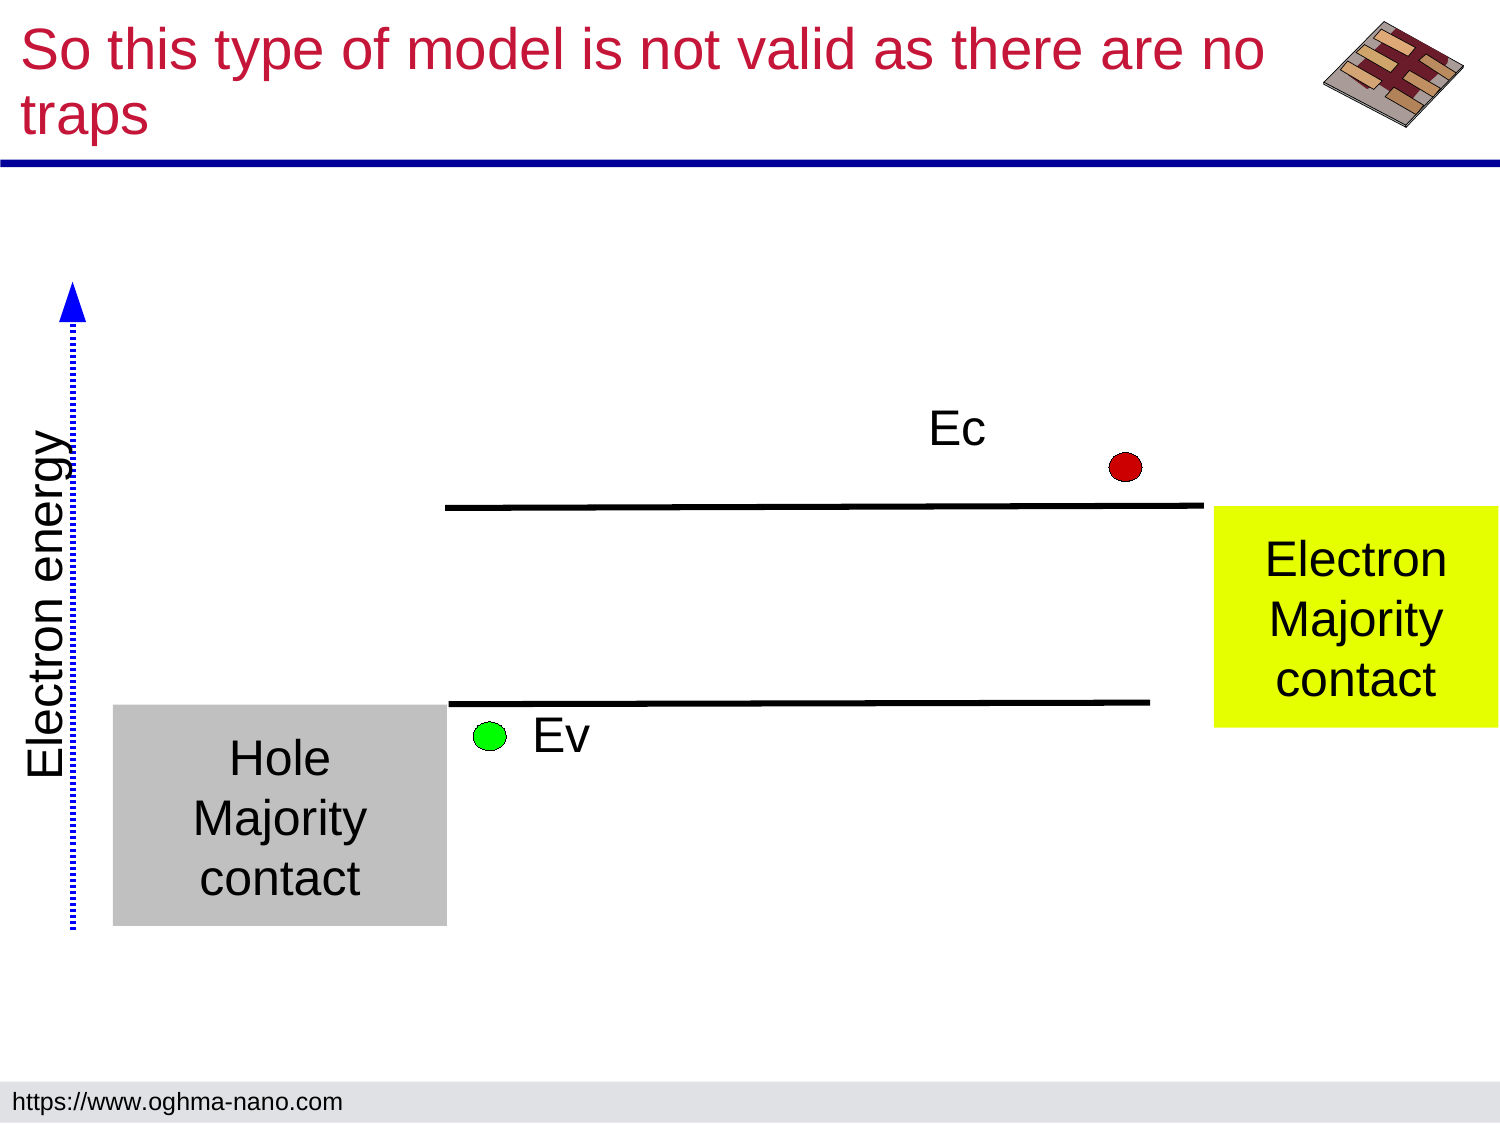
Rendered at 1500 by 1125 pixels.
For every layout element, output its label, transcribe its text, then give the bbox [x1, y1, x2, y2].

text_box Ev [517, 695, 792, 770]
text_box [473, 721, 507, 751]
text_box Hole Majority contact [112, 704, 447, 926]
text_box Electron Majority contact [1213, 506, 1499, 728]
title So this type of model is not valid as there are no traps [5, 0, 1409, 188]
text_box [1108, 464, 1143, 482]
text_box Ec [913, 388, 1188, 464]
